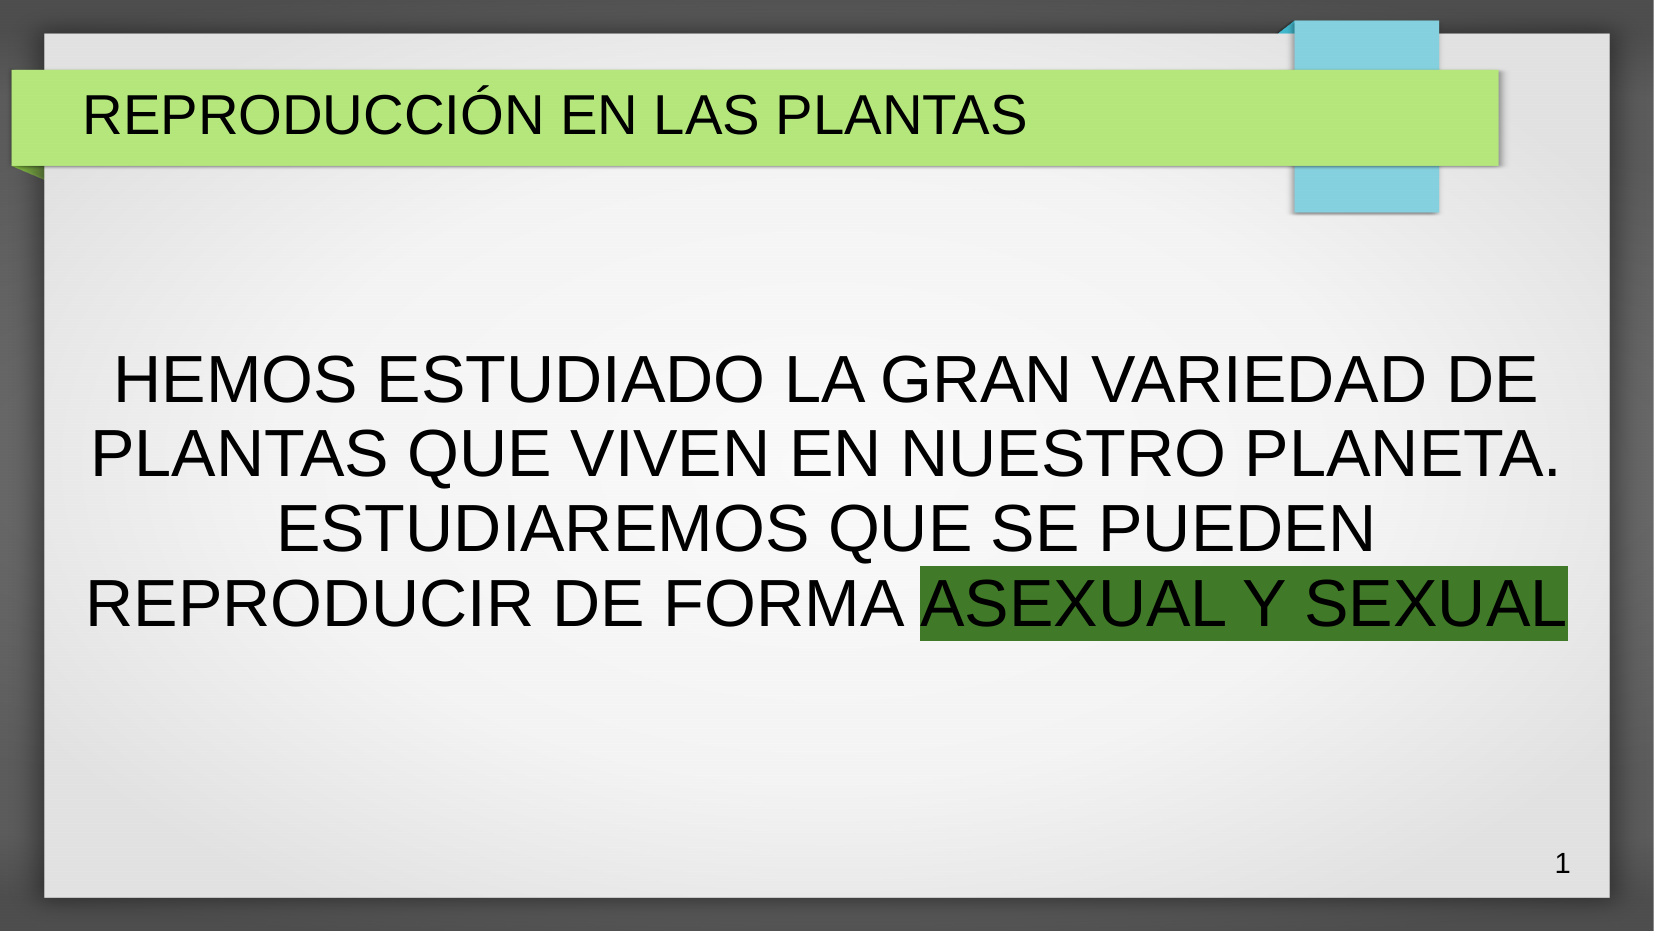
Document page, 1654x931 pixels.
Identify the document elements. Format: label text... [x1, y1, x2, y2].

title REPRODUCCIÓN EN LAS PLANTAS [82, 70, 1264, 160]
picture [0, 0, 1654, 931]
subtitle HEMOS ESTUDIADO LA GRAN VARIEDAD DE PLANTAS QUE VIVEN EN NUESTRO PLANETA. ESTUDIAREMOS QUE SE PUEDEN REPRODUCIR DE FORMA ASEXUAL Y SEXUAL [82, 221, 1571, 761]
